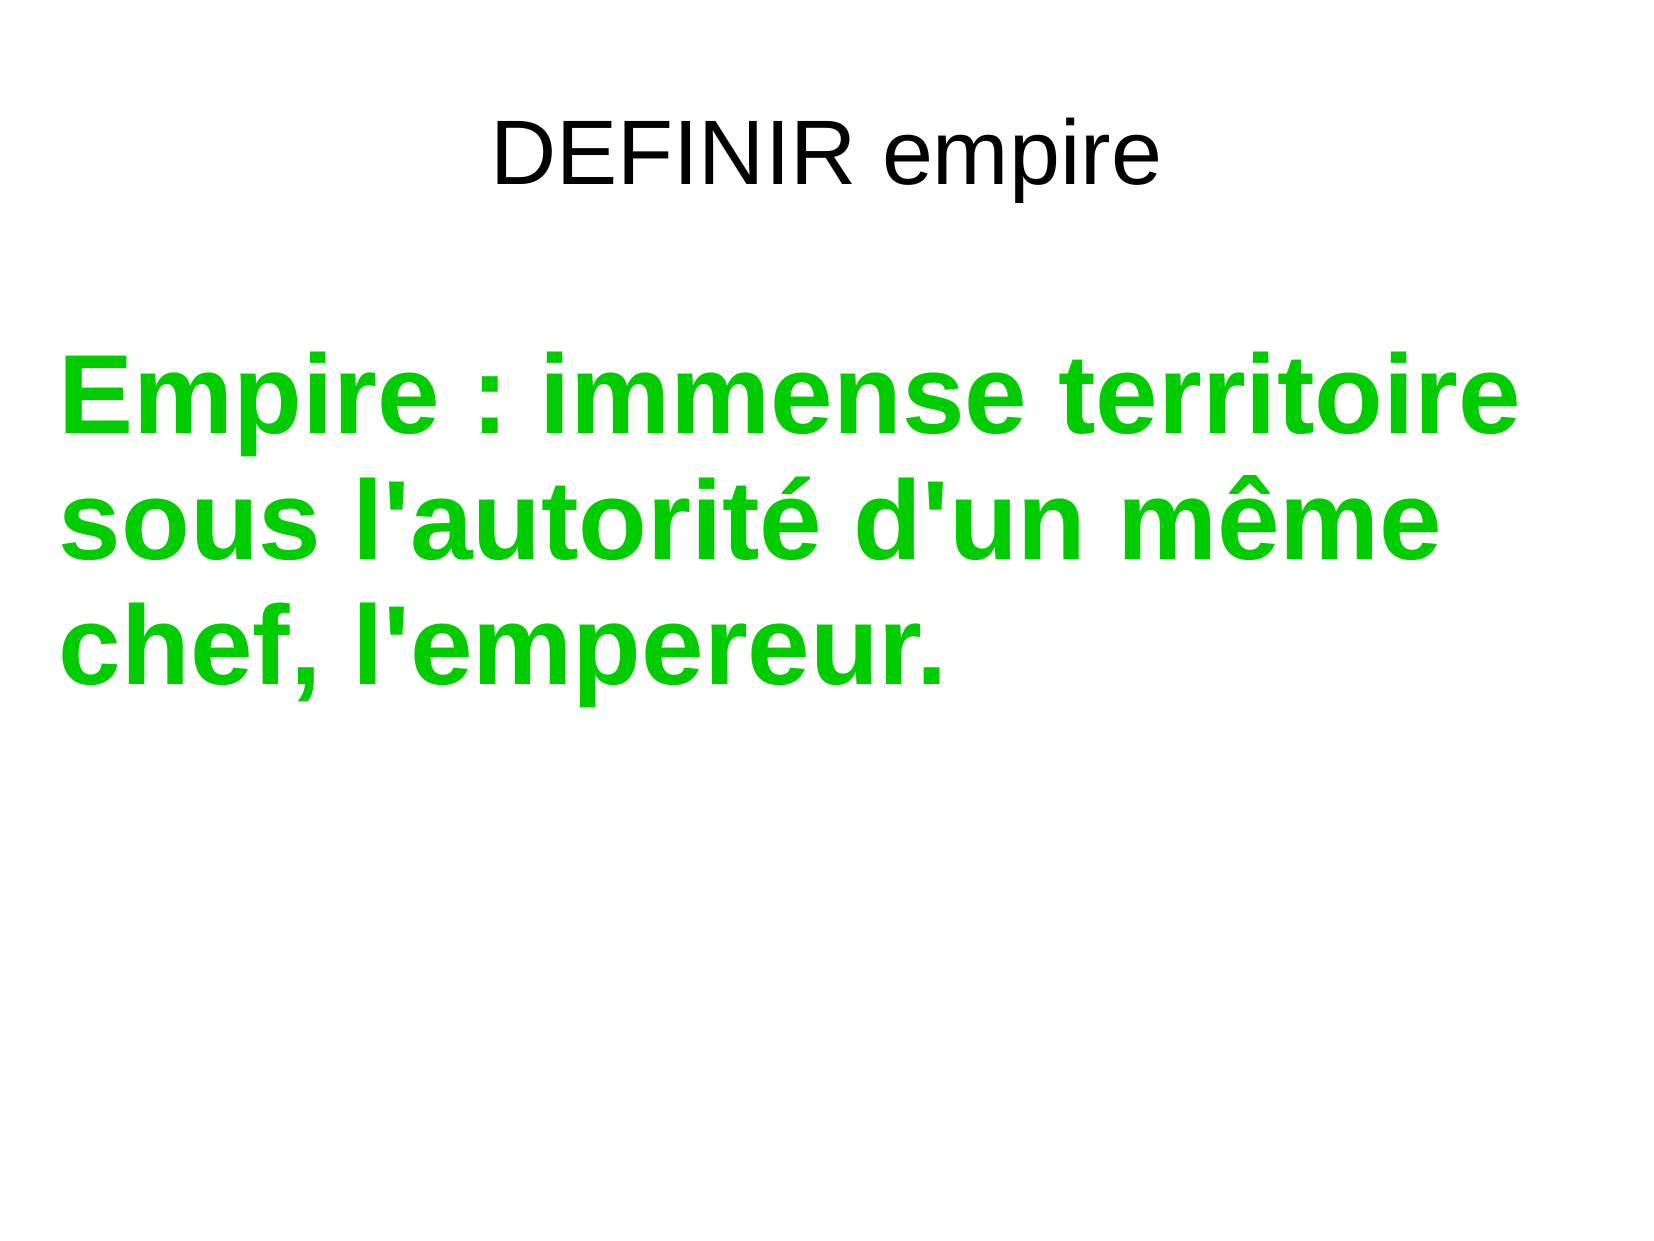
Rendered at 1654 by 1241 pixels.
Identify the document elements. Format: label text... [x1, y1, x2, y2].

title DEFINIR empire [82, 49, 1571, 257]
title Empire : immense territoire sous l'autorité d'un même chef, l'empereur. [59, 332, 1595, 709]
